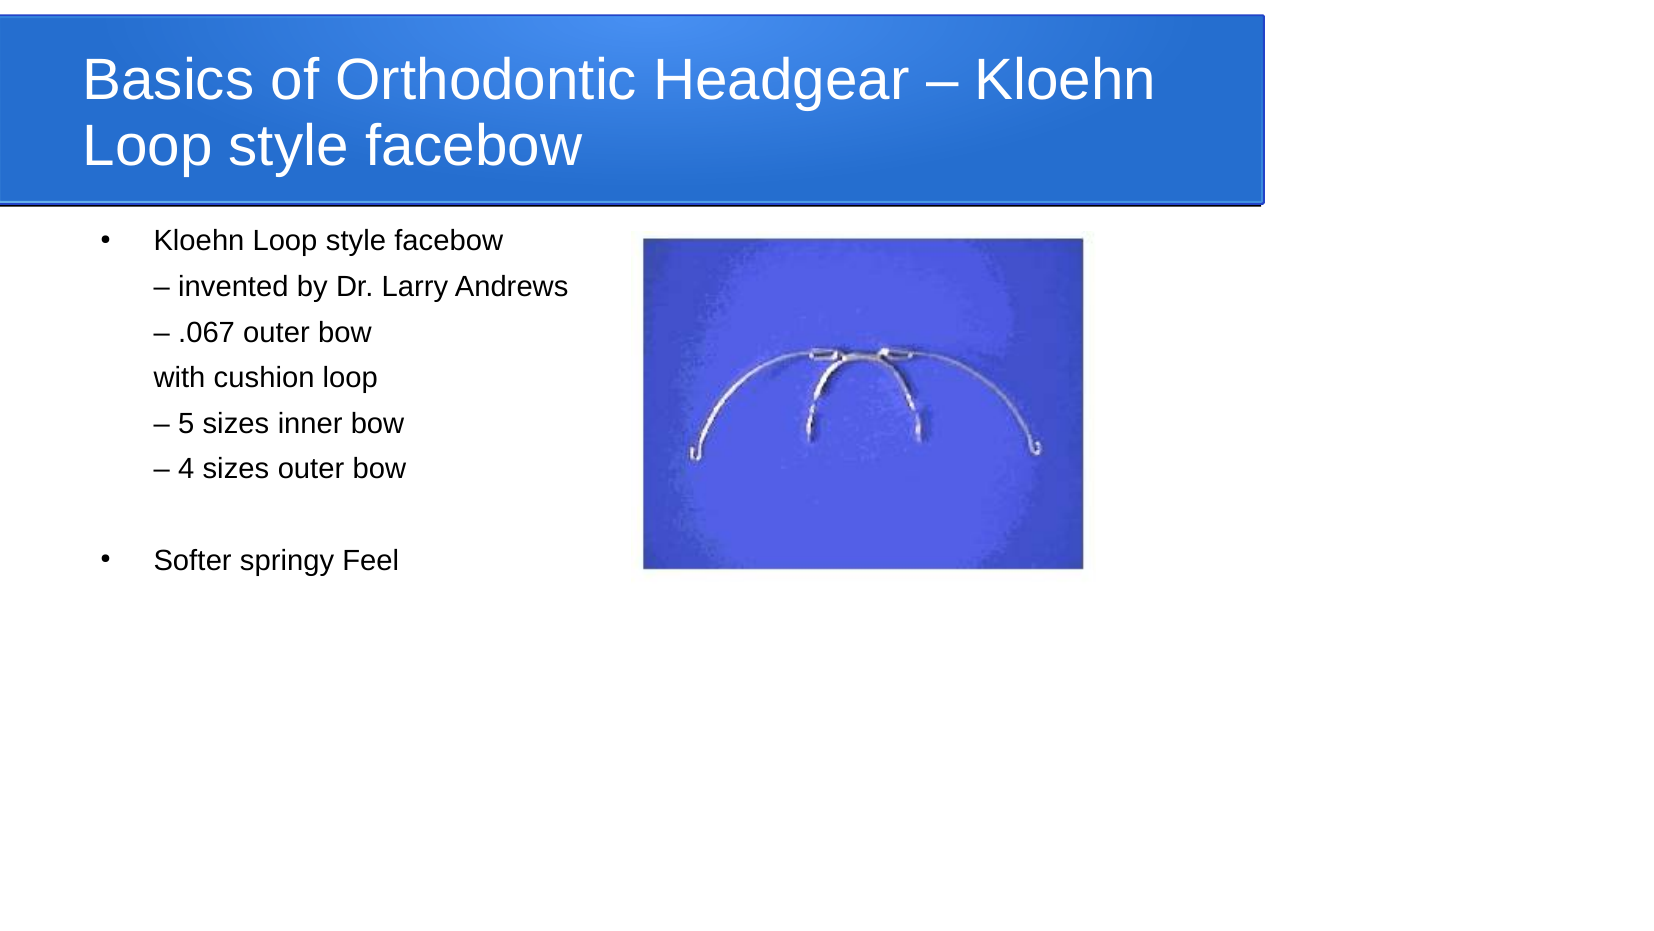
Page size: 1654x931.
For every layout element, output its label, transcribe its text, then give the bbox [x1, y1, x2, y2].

title Basics of Orthodontic Headgear – Kloehn Loop style facebow [82, 35, 1235, 189]
list Kloehn Loop style facebow – invented by Dr. Larry Andrews – .067 outer bow with cushion loop – 5 sizes inner bow – 4 sizes outer bow Softer springy Feel [82, 224, 1571, 764]
picture [631, 231, 1096, 586]
